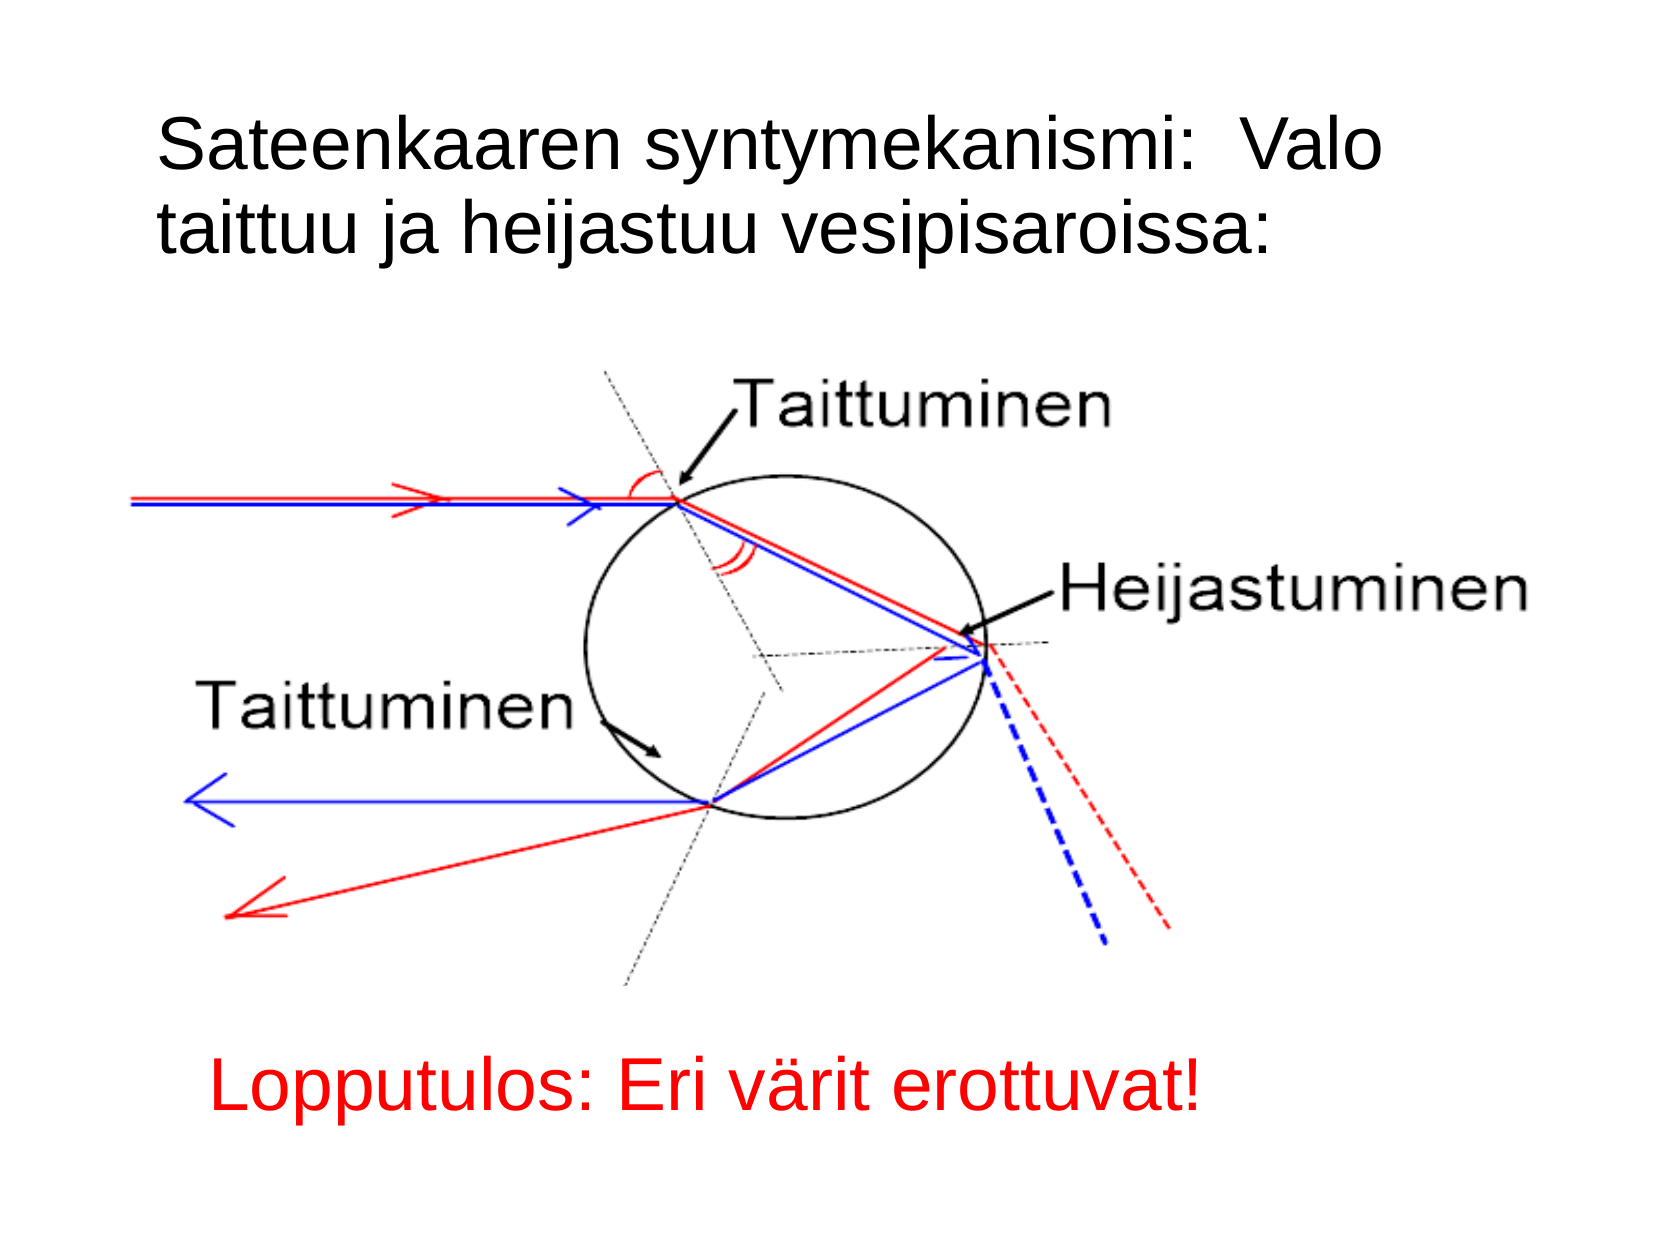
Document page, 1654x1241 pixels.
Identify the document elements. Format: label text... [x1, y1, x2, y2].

picture [88, 330, 1595, 986]
text_box Lopputulos: Eri värit erottuvat! [193, 1035, 1489, 1134]
text_box Sateenkaaren syntymekanismi: Valo taittuu ja heijastuu vesipisaroissa: [141, 94, 1548, 330]
